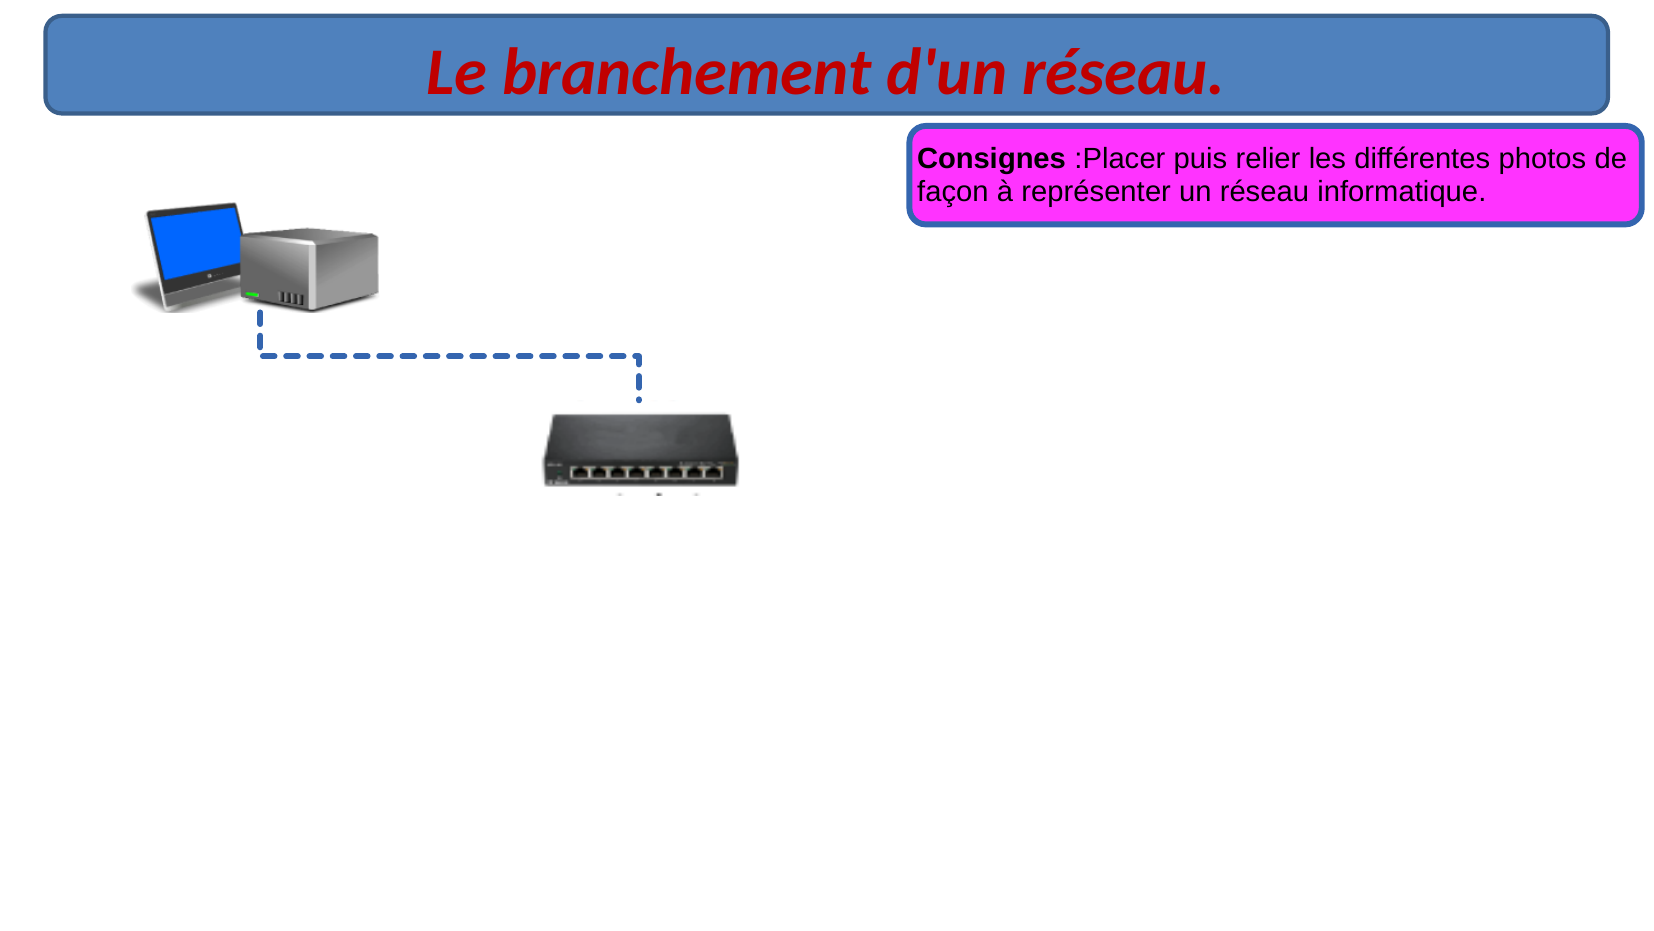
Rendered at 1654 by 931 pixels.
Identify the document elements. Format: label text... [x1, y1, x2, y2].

text_box Le branchement d'un réseau. [45, 15, 1609, 114]
text_box Consignes :Placer puis relier les différentes photos de façon à représenter un réseau informatique. [909, 125, 1642, 225]
picture [520, 400, 757, 497]
picture [130, 178, 391, 313]
